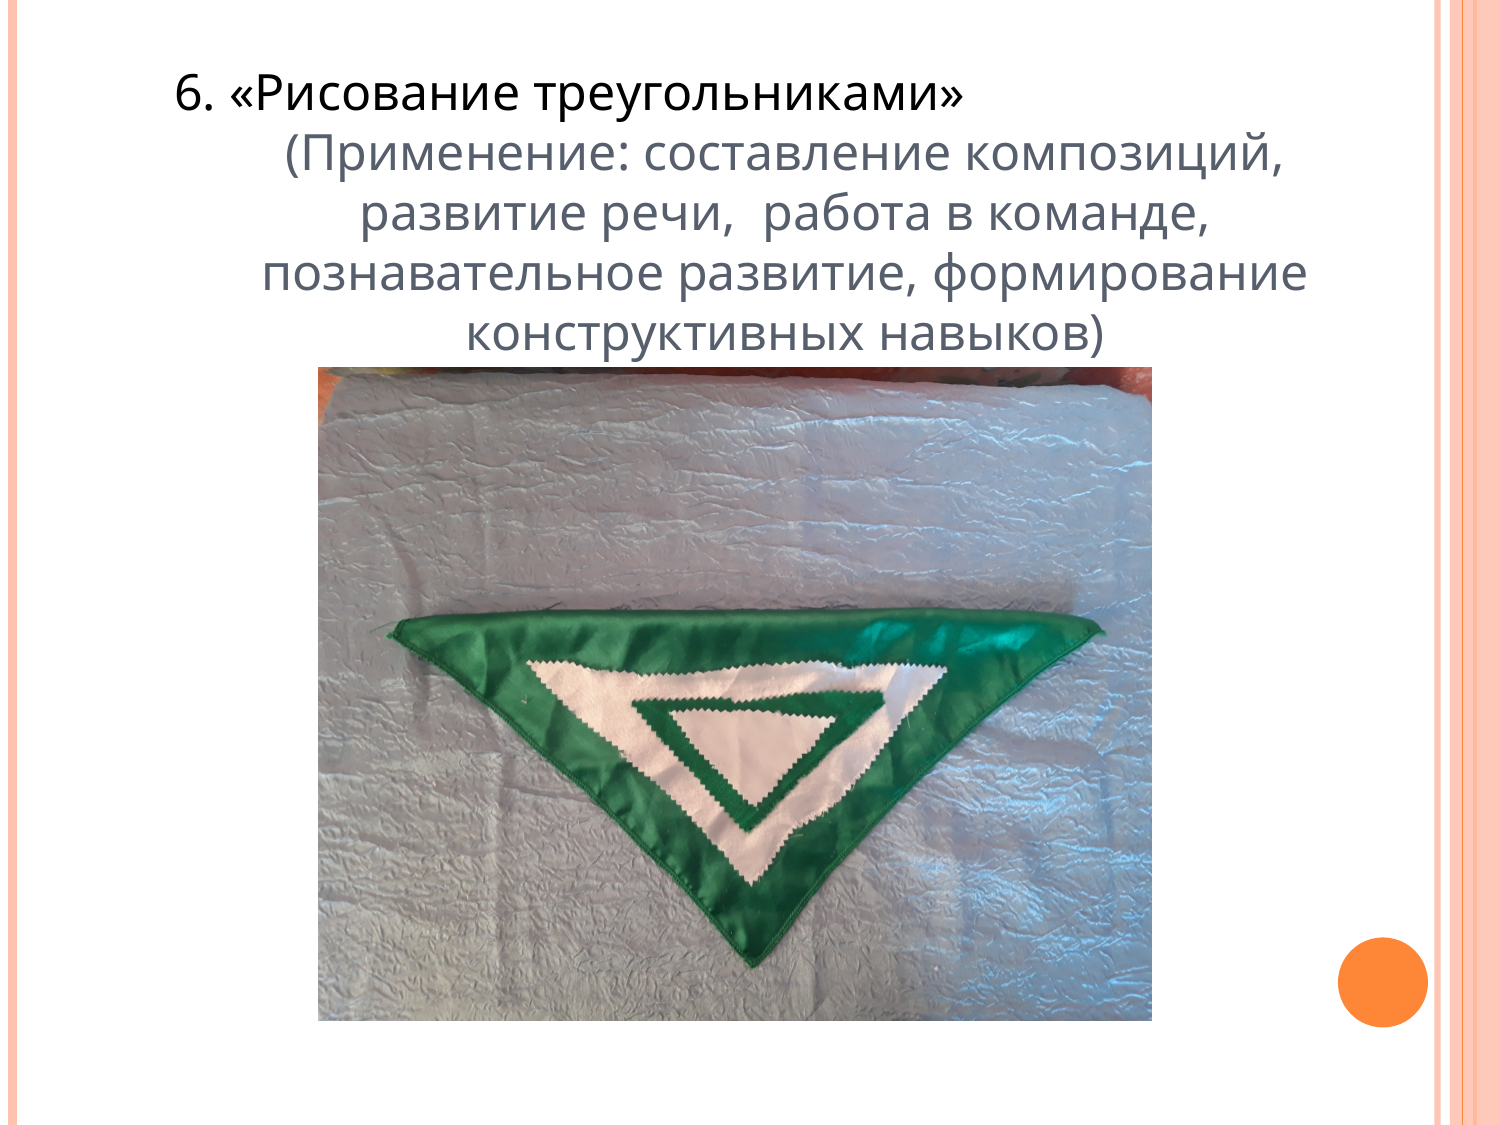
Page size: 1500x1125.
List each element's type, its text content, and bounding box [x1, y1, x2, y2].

picture [318, 428, 1152, 1021]
text_box 6. «Рисование треугольниками» (Применение: составление композиций, развитие речи, работа в команде, познавательное развитие, формирование конструктивных навыков) [159, 53, 1412, 428]
